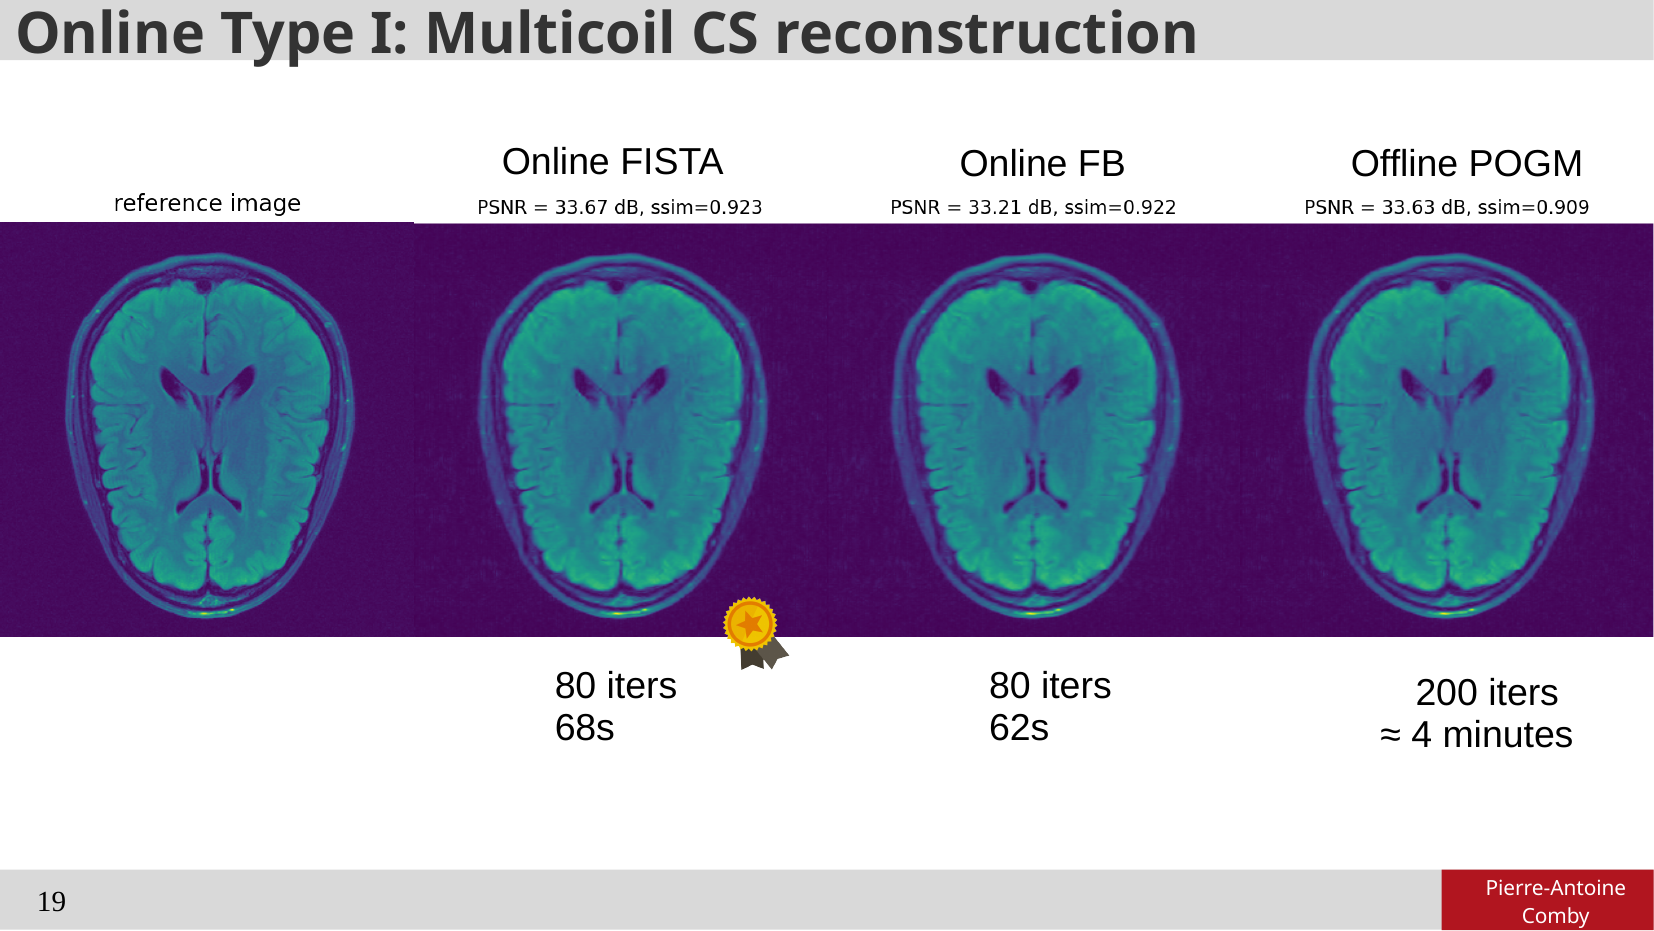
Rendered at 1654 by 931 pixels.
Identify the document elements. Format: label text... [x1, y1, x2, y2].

text_box Online FISTA [487, 132, 746, 190]
text_box 200 iters ≈ 4 minutes [1365, 664, 1610, 764]
text_box 80 iters 62s [974, 656, 1145, 756]
picture [0, 193, 1654, 687]
title Online Type I: Multicoil CS reconstruction [15, 0, 1504, 66]
text_box Online FB [944, 135, 1145, 192]
text_box 80 iters 68s [540, 656, 709, 756]
text_box Offline POGM [1336, 135, 1602, 192]
